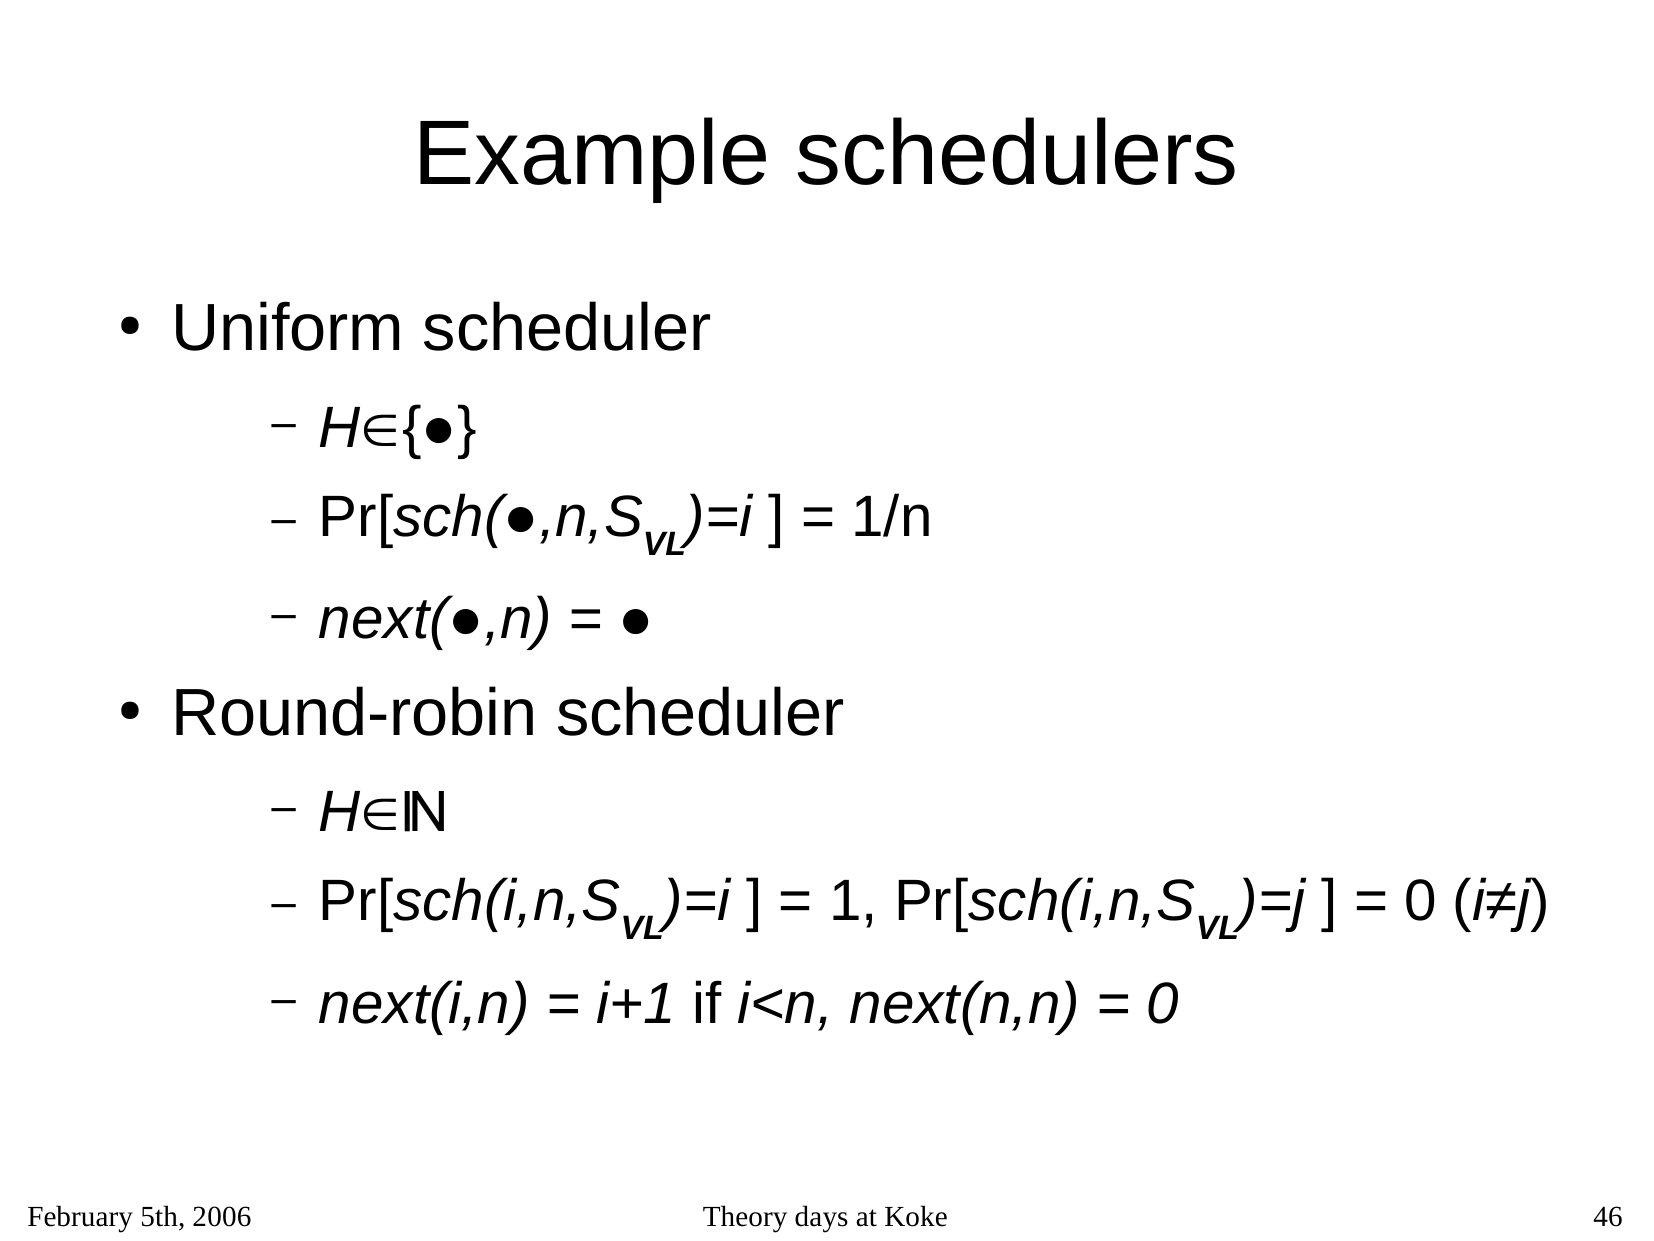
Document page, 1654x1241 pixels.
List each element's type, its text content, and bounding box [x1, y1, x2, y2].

title Example schedulers [82, 49, 1571, 257]
list Uniform scheduler H{●} Pr[sch(●,n,SVL)=i ] = 1/n next(●,n) = ● Round-robin scheduler Hℕ Pr[sch(i,n,SVL)=i ] = 1, Pr[sch(i,n,SVL)=j ] = 0 (i≠j) next(i,n) = i+1 if i<n, next(n,n) = 0 [82, 290, 1571, 1109]
